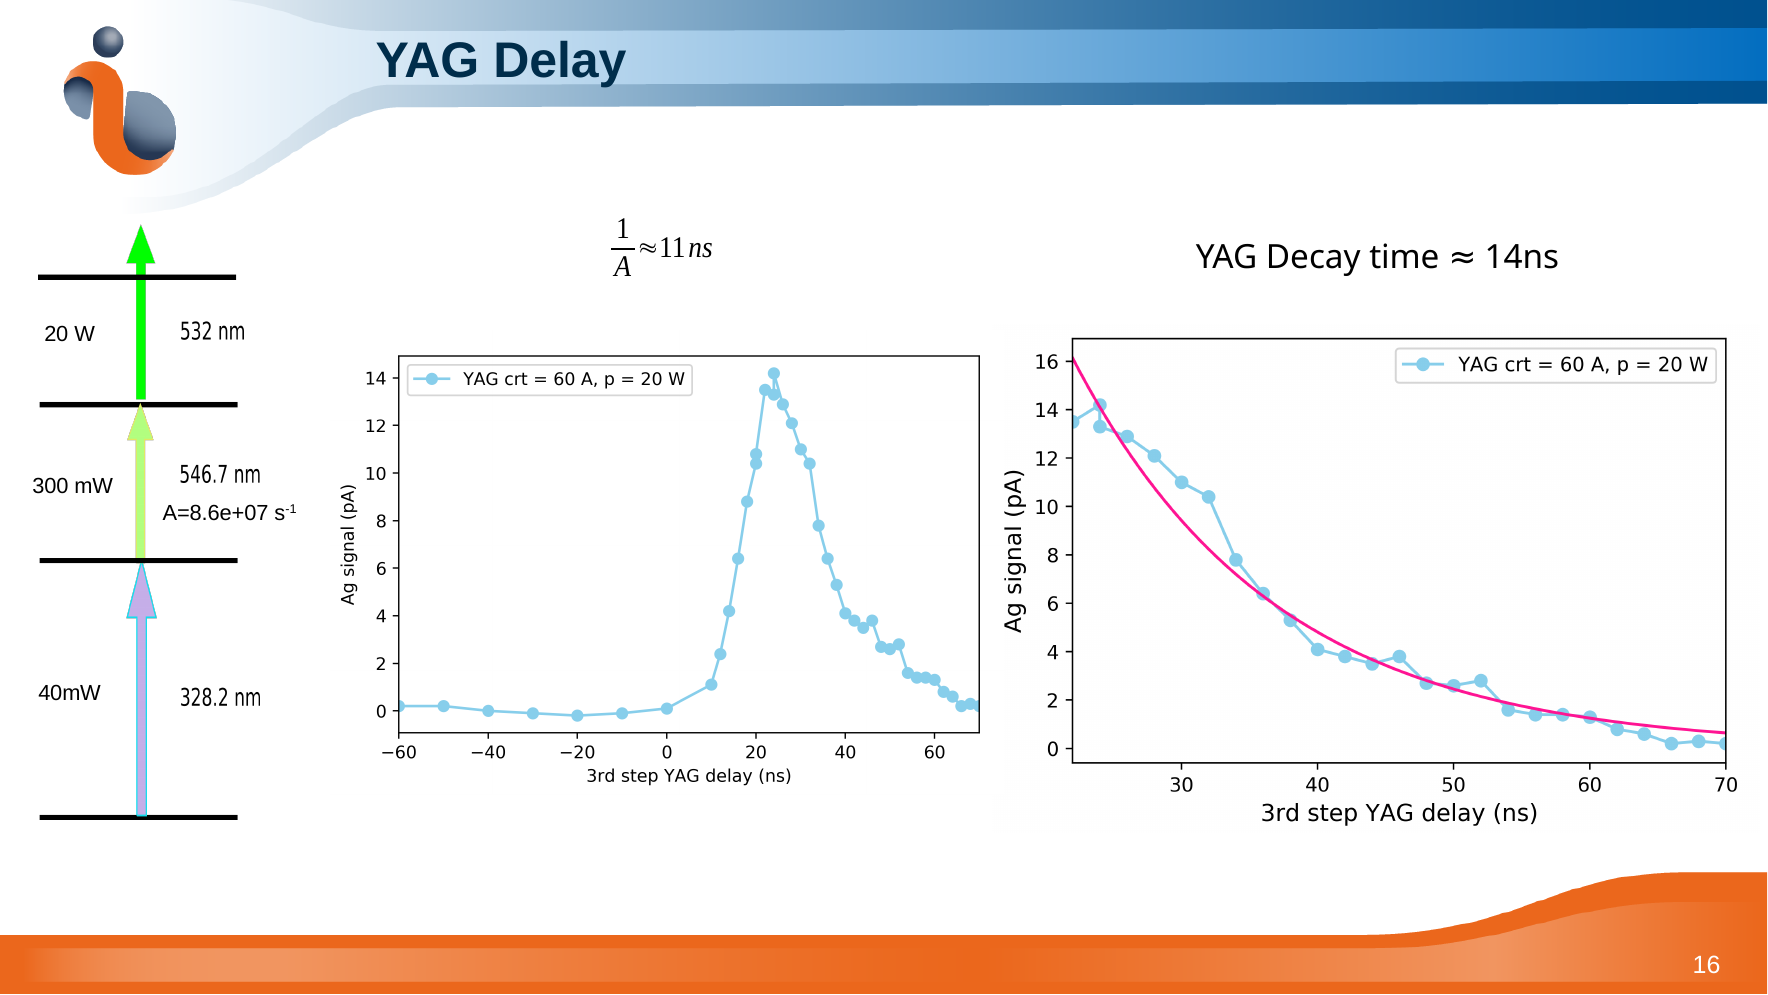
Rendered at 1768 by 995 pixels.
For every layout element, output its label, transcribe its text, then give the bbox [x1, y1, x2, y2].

text_box A=8.6e+07 s-1 [147, 493, 337, 558]
text_box YAG Decay time ≈ 14ns [1181, 225, 1583, 367]
picture [0, 0, 1768, 994]
title YAG Delay [375, 24, 1309, 96]
chart [602, 212, 733, 284]
text_box 40mW [23, 673, 213, 737]
text_box 20 W [29, 314, 219, 378]
text_box 300 mW [17, 466, 207, 530]
